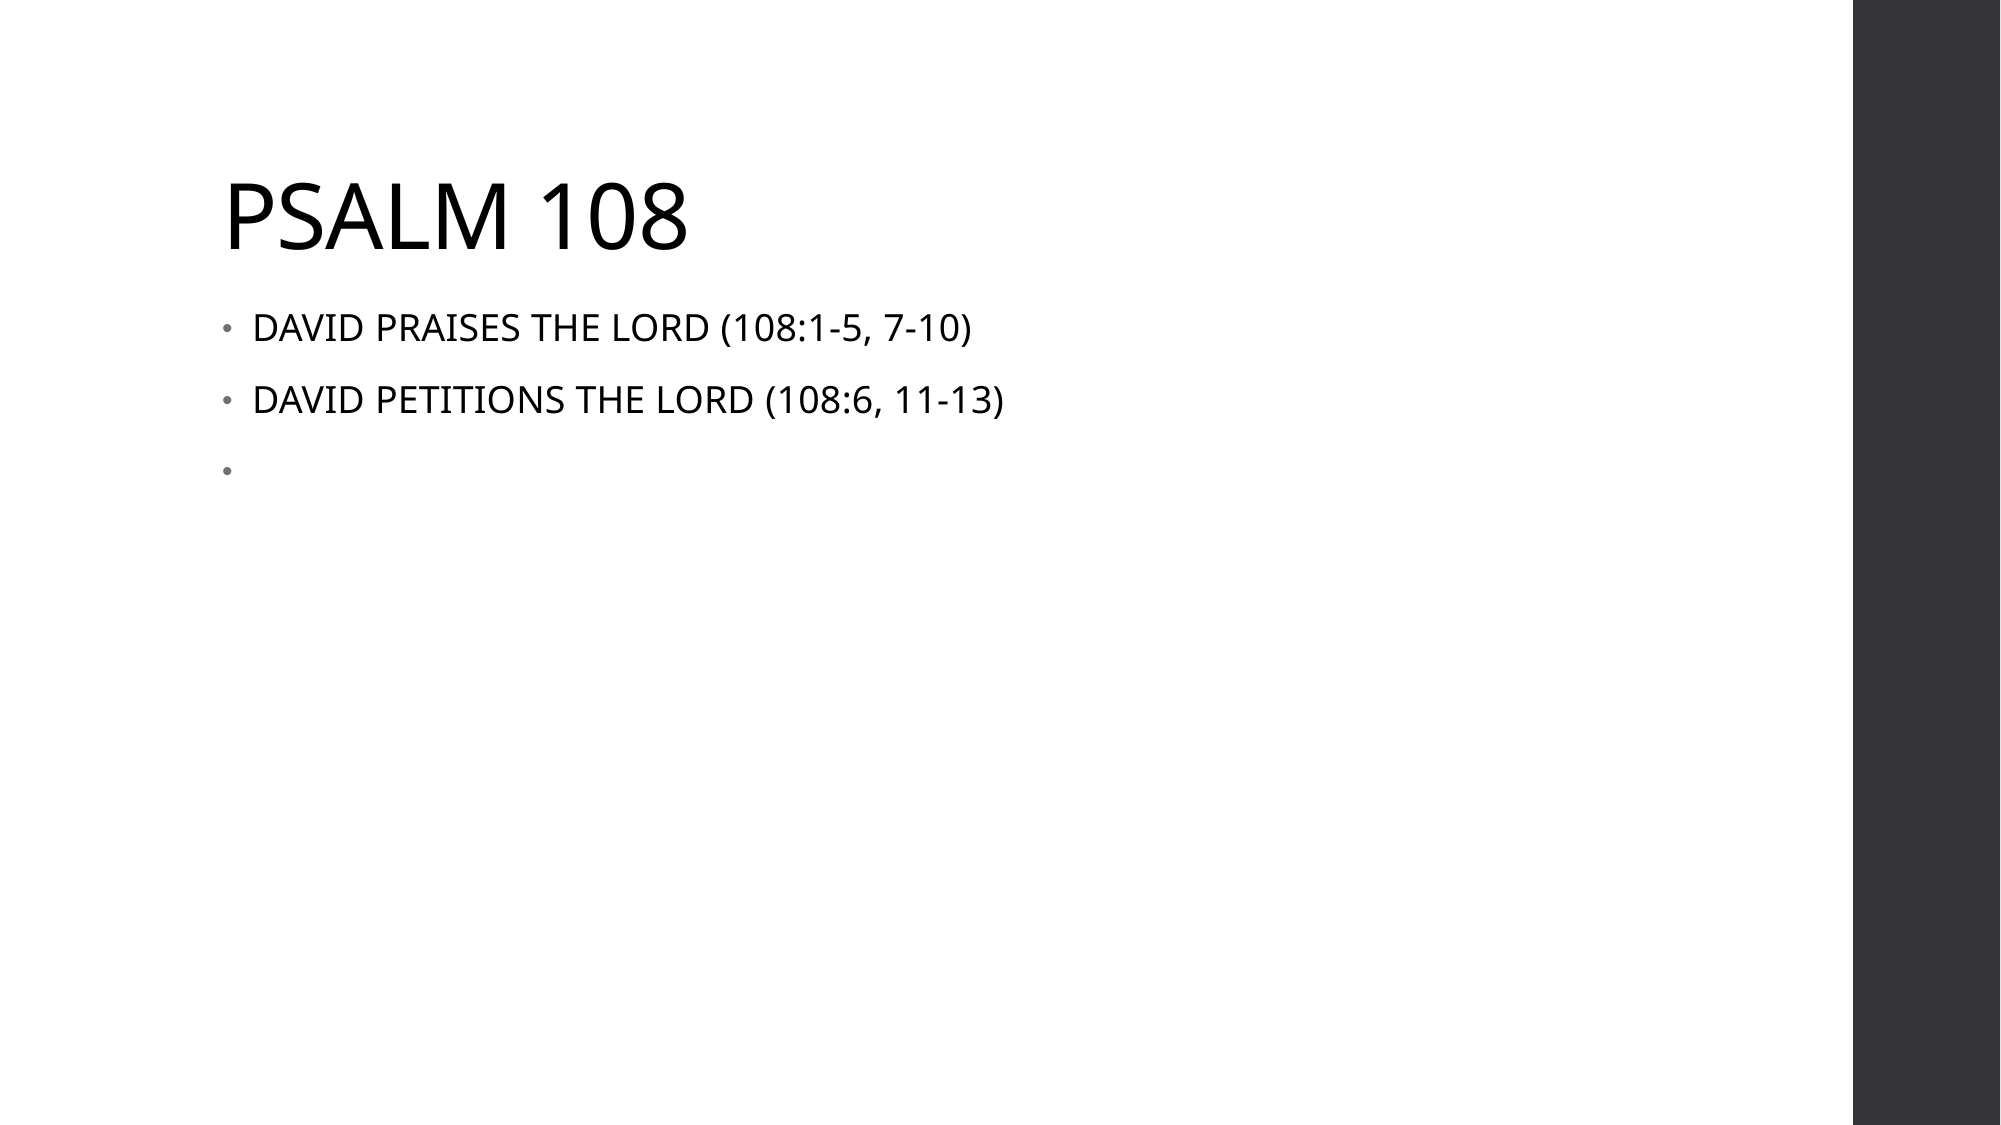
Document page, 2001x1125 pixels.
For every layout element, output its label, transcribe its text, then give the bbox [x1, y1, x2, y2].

list DAVID PRAISES THE LORD (108:1-5, 7-10) DAVID PETITIONS THE LORD (108:6, 11-13) [206, 299, 1617, 1014]
title PSALM 108 [206, 60, 1797, 278]
